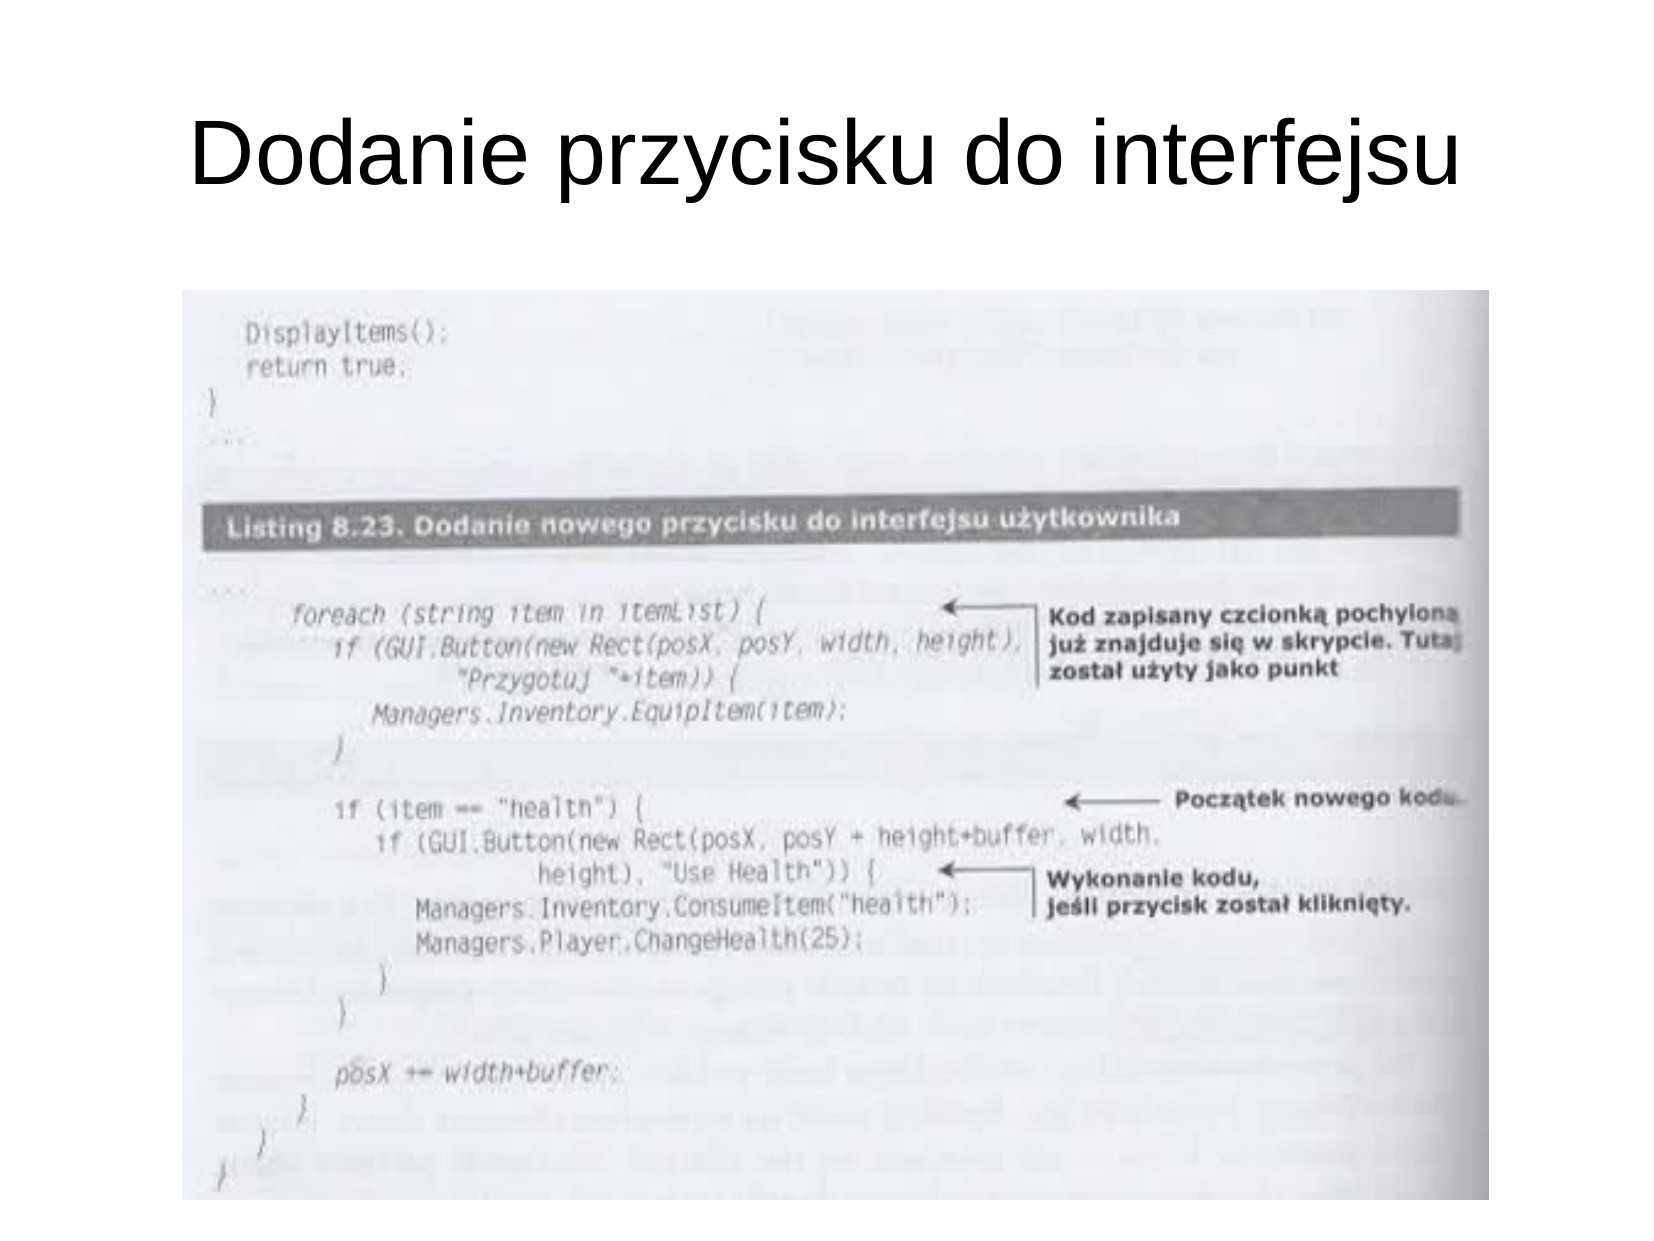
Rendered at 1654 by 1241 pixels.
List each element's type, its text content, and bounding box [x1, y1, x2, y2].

title Dodanie przycisku do interfejsu [82, 49, 1571, 257]
picture [182, 290, 1489, 1200]
